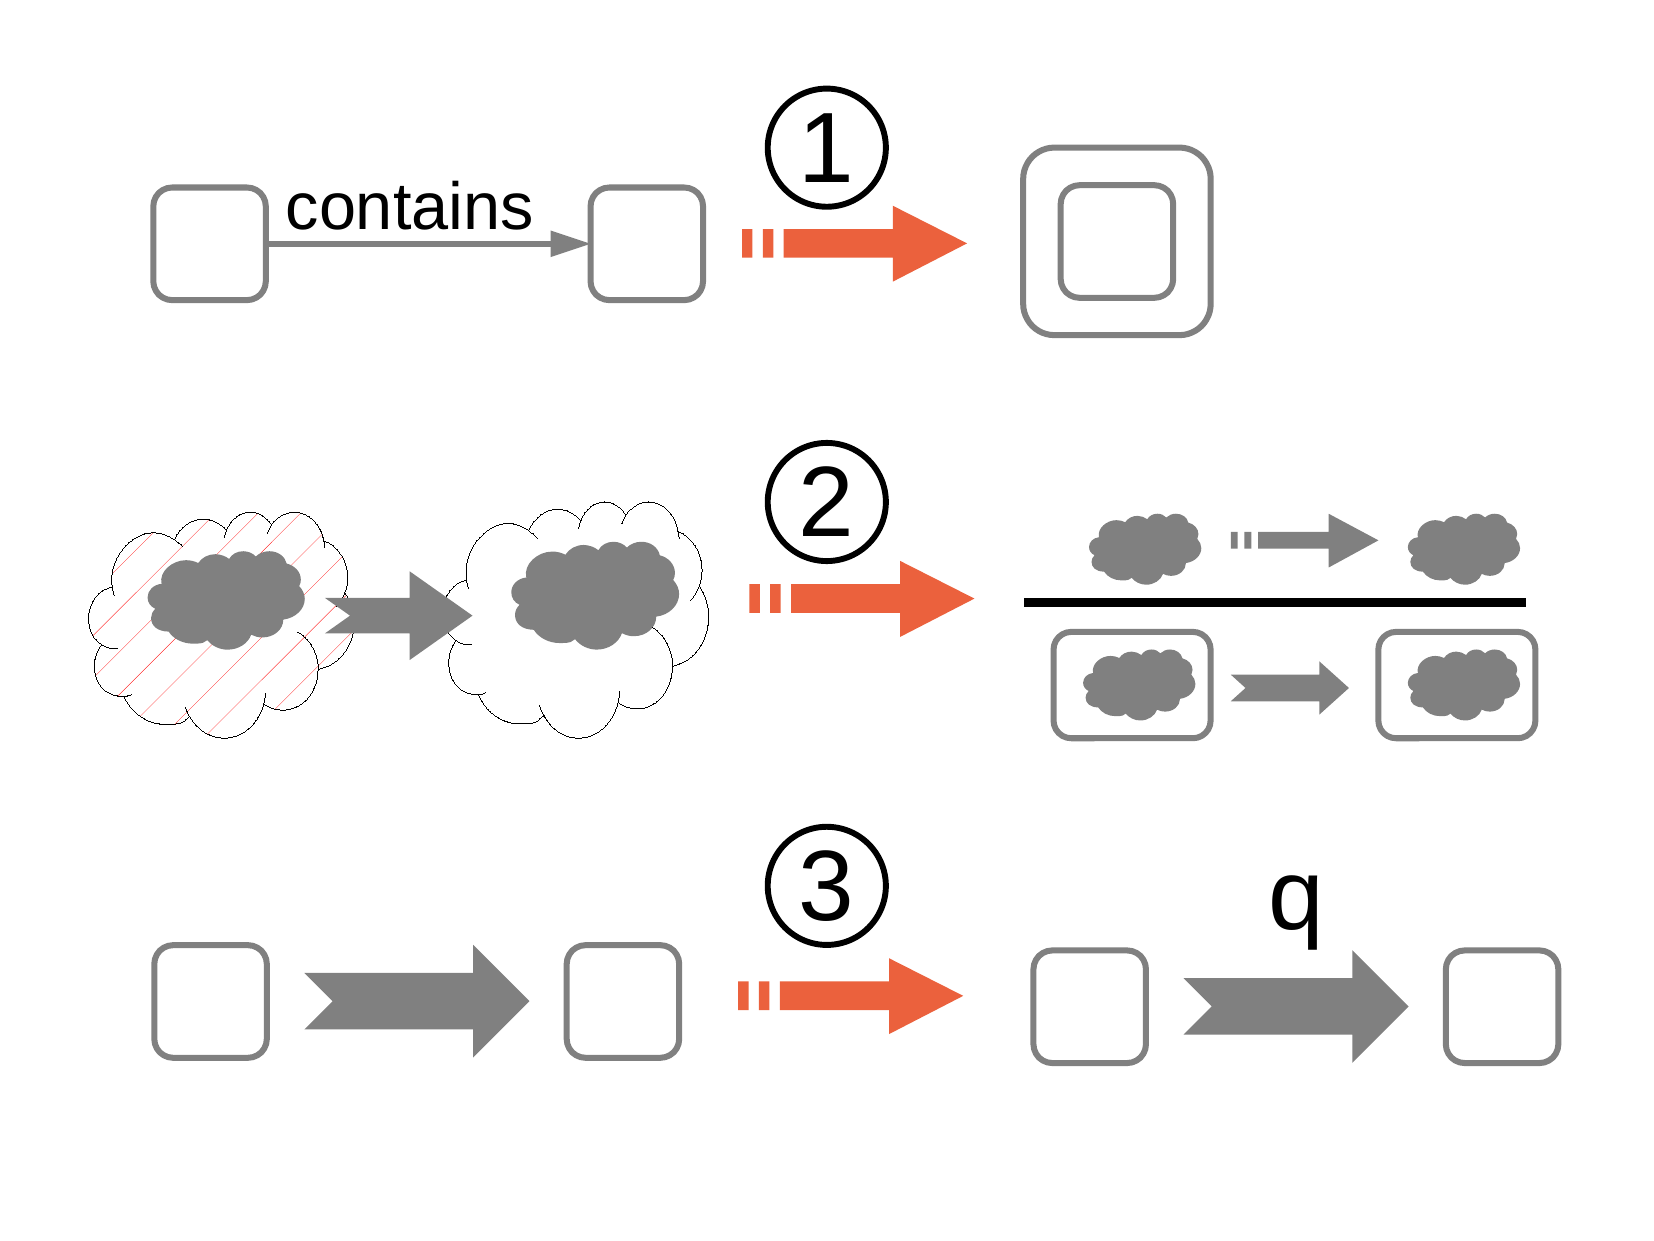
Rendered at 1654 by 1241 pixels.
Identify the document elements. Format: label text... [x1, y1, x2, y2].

text_box 1 [767, 88, 886, 207]
text_box [511, 541, 680, 650]
text_box [758, 981, 770, 1011]
text_box [1258, 513, 1379, 568]
text_box [1407, 513, 1521, 585]
text_box [738, 981, 749, 1011]
text_box [779, 958, 964, 1035]
text_box [1089, 513, 1202, 585]
text_box 3 [767, 826, 886, 945]
text_box [742, 229, 753, 258]
text_box [1230, 661, 1349, 715]
text_box [88, 512, 473, 739]
text_box [304, 944, 530, 1058]
text_box [749, 584, 760, 613]
text_box [1083, 649, 1196, 721]
text_box [770, 584, 781, 613]
text_box q [1183, 950, 1409, 1063]
text_box [762, 229, 774, 258]
text_box [1230, 531, 1238, 549]
text_box 2 [767, 442, 886, 562]
text_box [1244, 531, 1252, 549]
text_box [1407, 649, 1521, 721]
text_box [783, 205, 968, 282]
text_box [791, 560, 975, 637]
